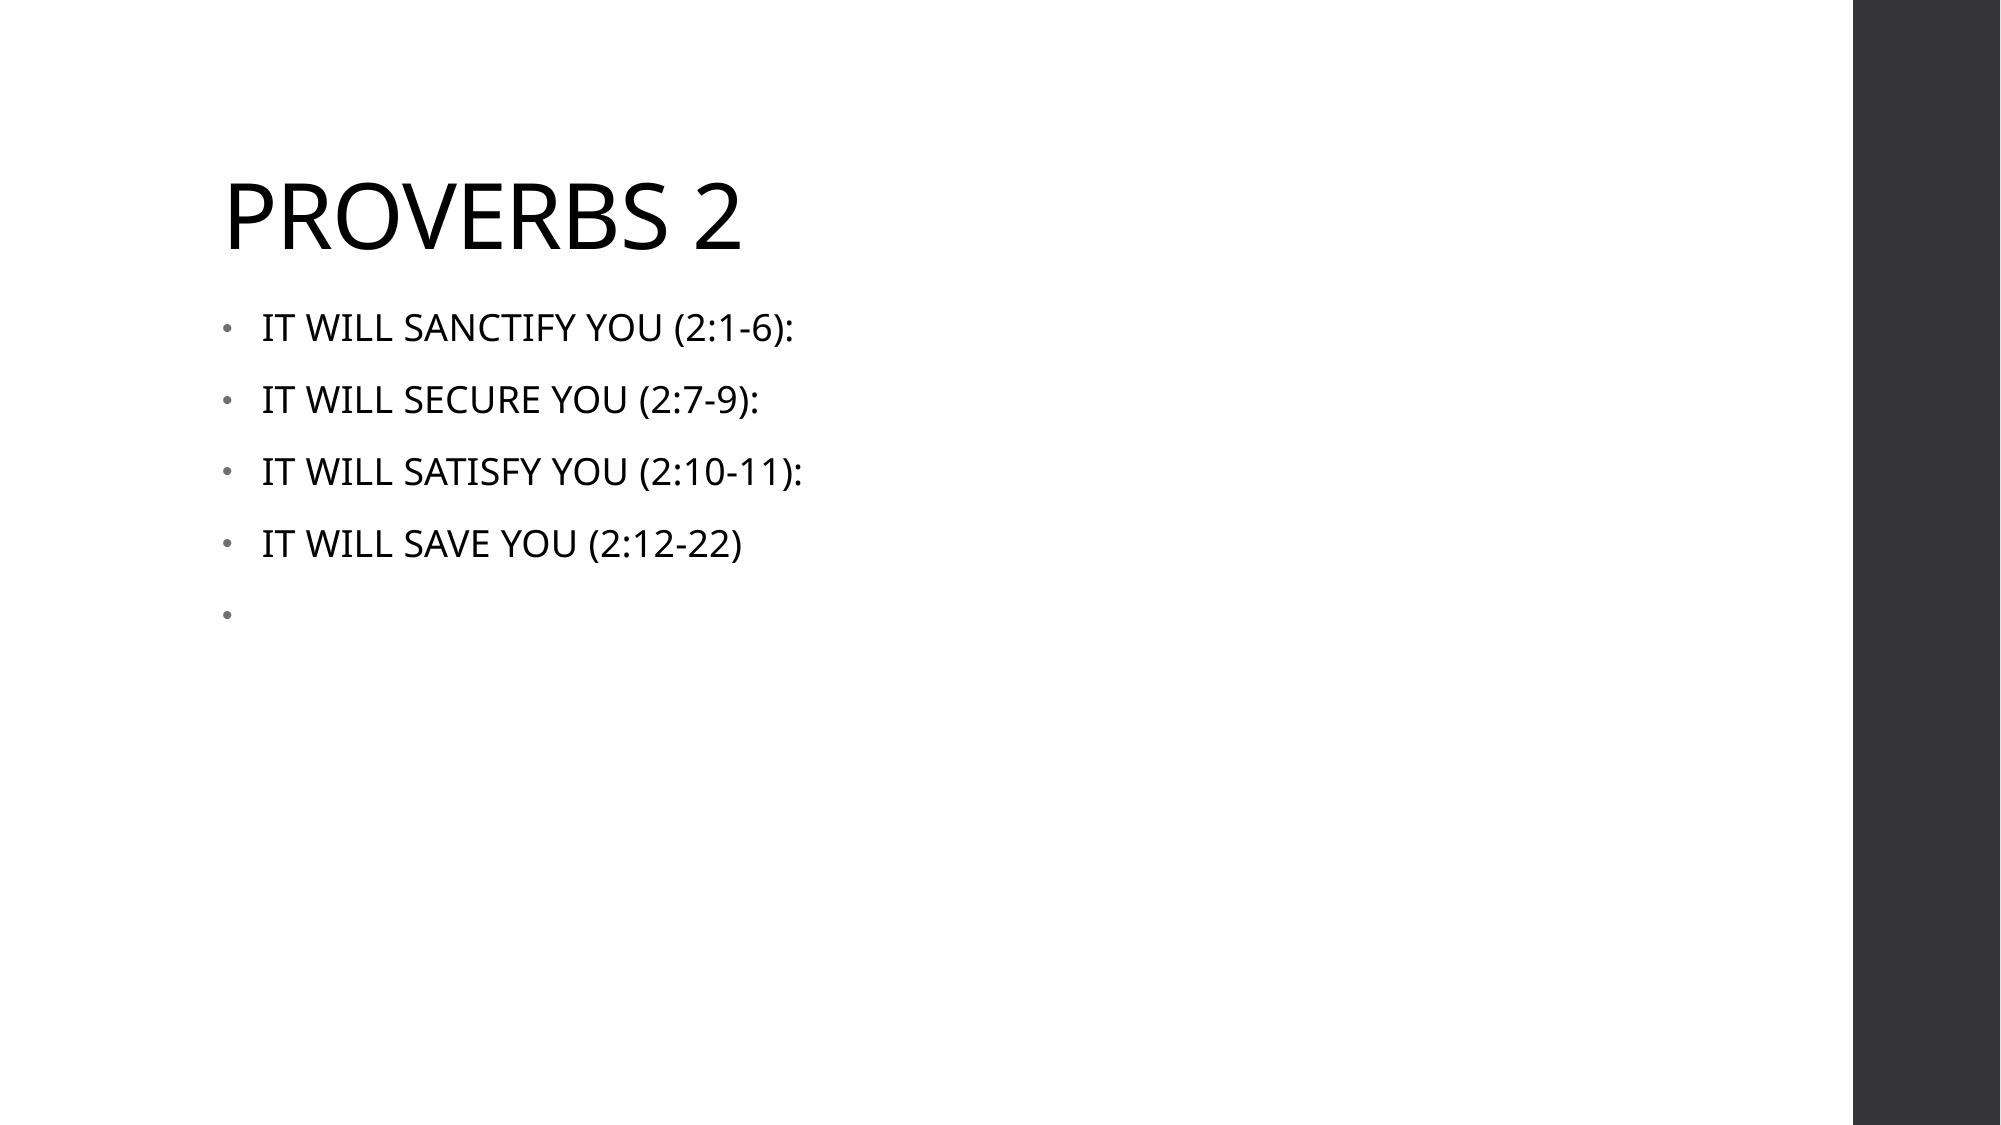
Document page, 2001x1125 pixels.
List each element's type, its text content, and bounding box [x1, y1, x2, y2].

title PROVERBS 2 [206, 60, 1797, 278]
list IT WILL SANCTIFY YOU (2:1-6): IT WILL SECURE YOU (2:7-9): IT WILL SATISFY YOU (2:10-11): IT WILL SAVE YOU (2:12-22) [206, 299, 1617, 1014]
